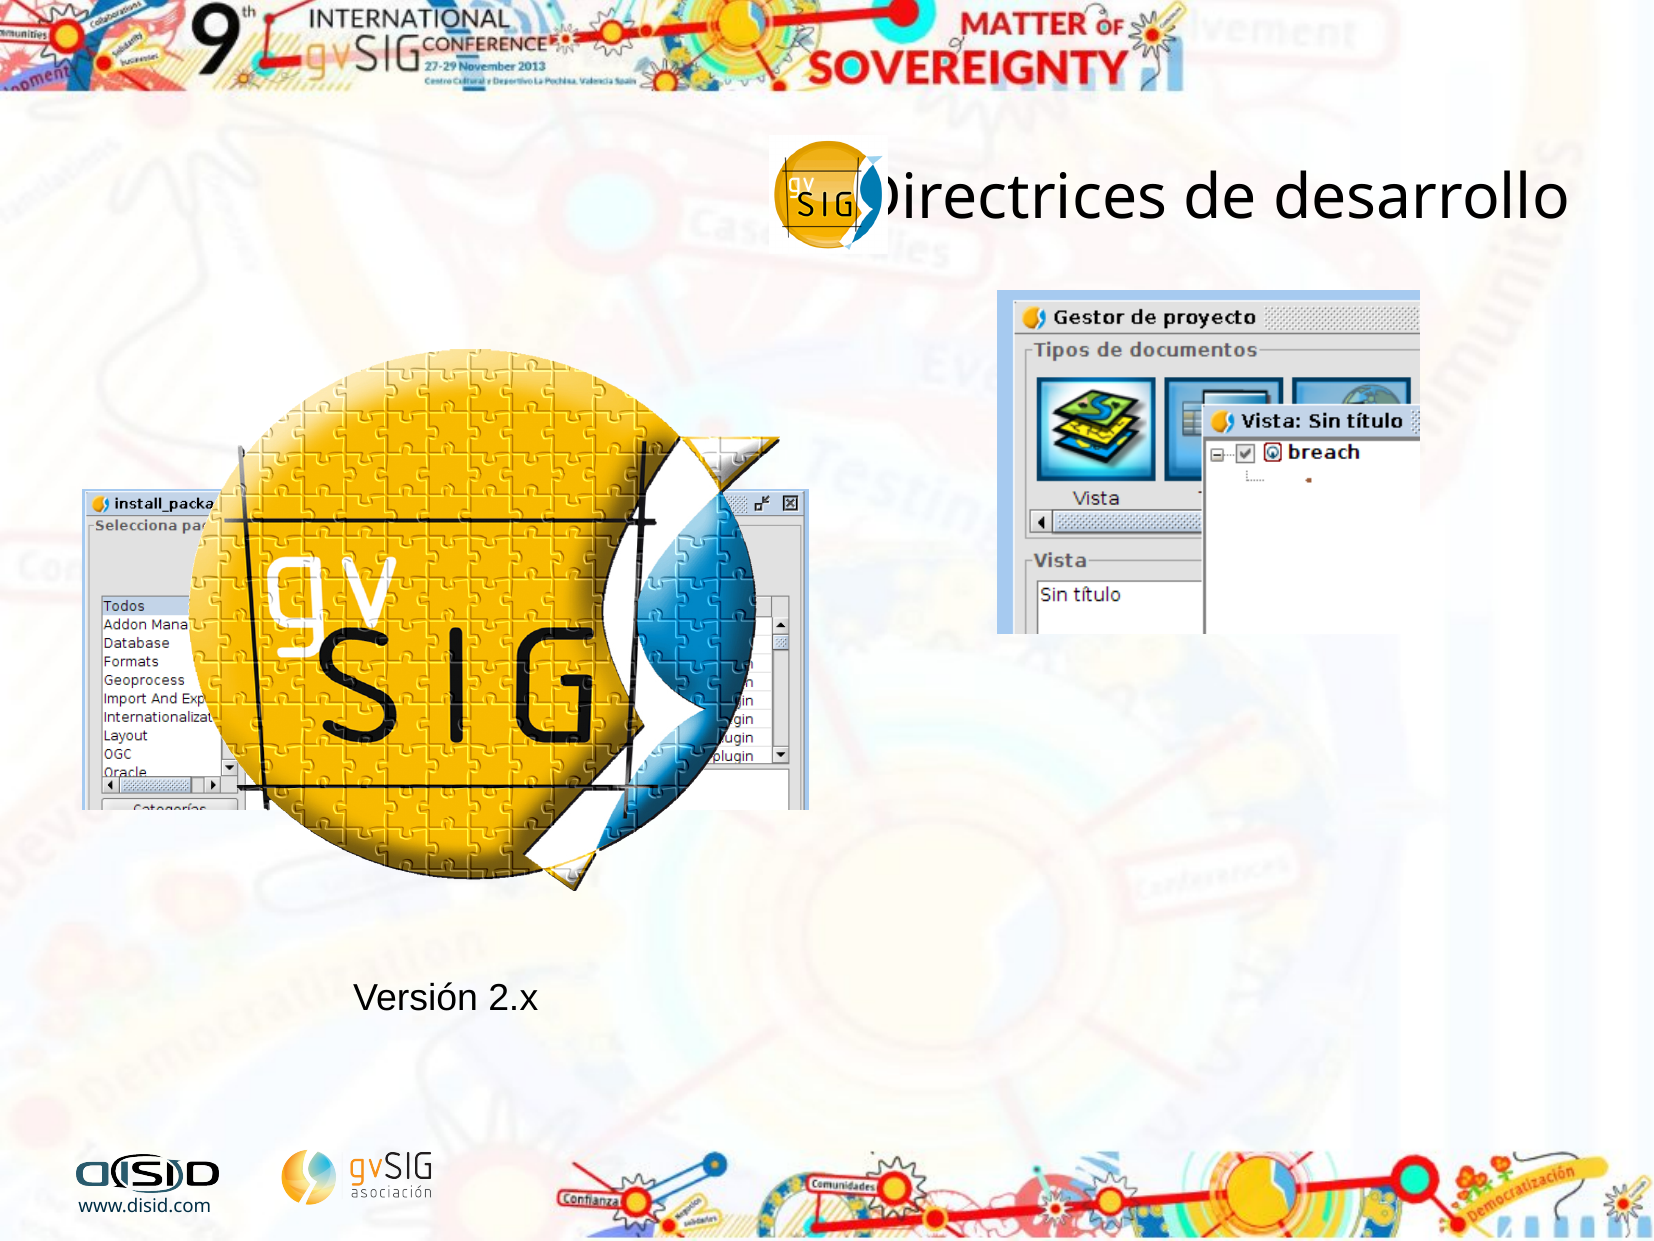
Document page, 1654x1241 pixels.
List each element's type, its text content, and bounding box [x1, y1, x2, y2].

title Directrices de desarrollo [82, 90, 1571, 298]
text_box Versión 2.x [338, 968, 554, 1026]
picture [0, 0, 1654, 1241]
